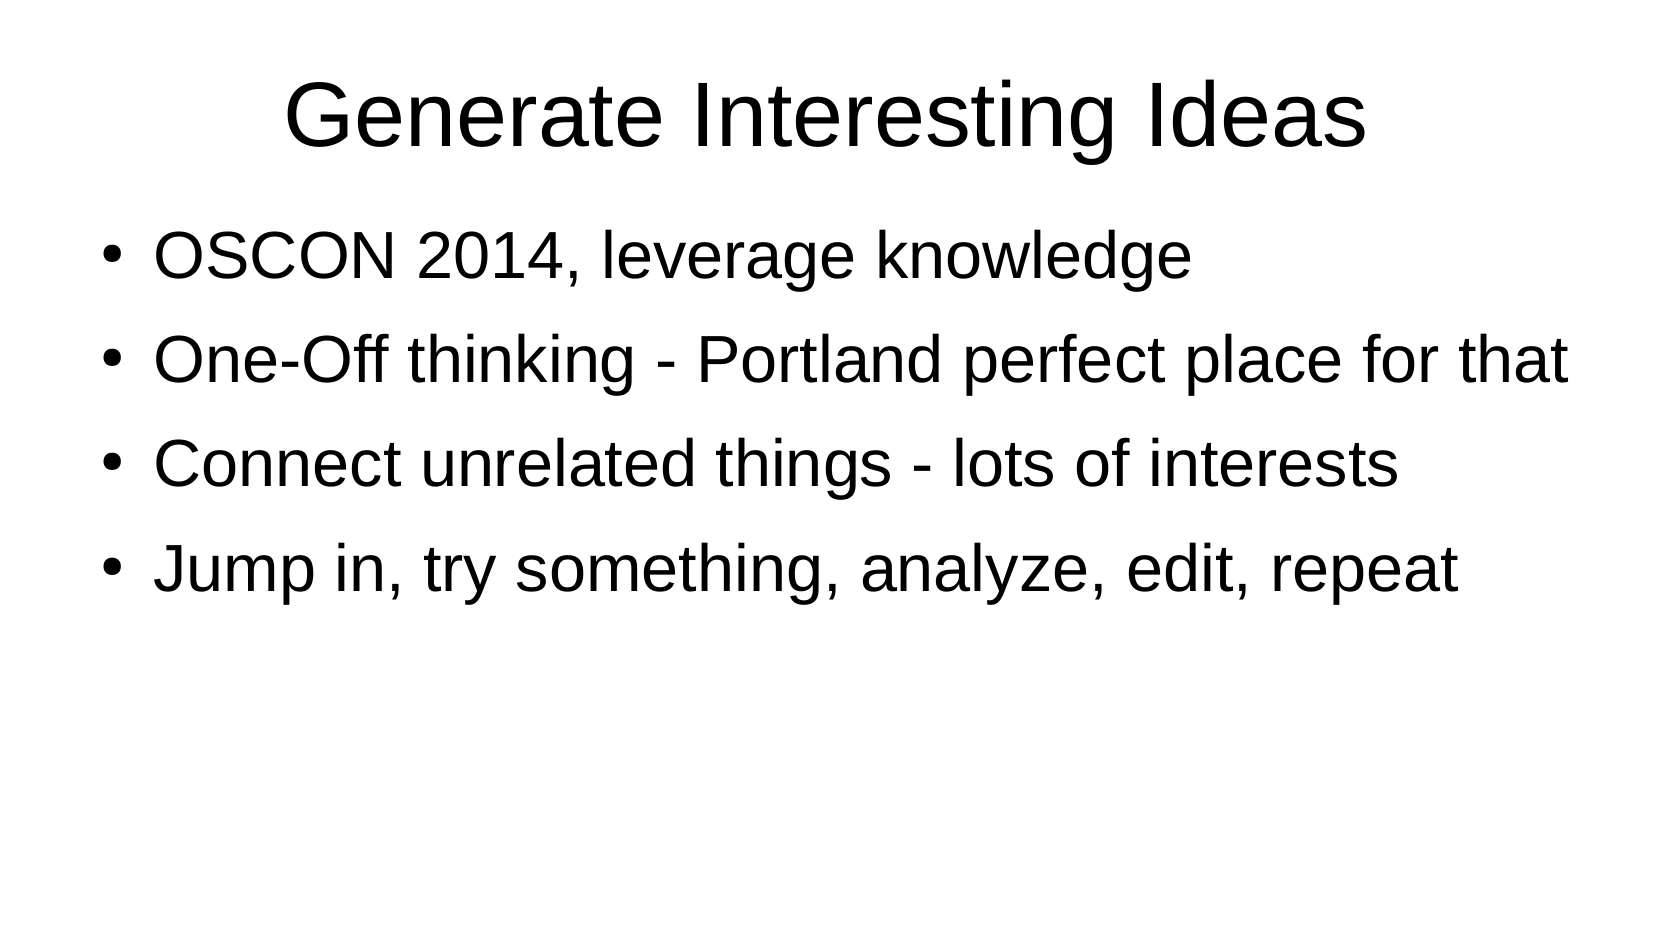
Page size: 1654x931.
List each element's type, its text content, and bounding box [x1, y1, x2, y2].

list OSCON 2014, leverage knowledge One-Off thinking - Portland perfect place for that Connect unrelated things - lots of interests Jump in, try something, analyze, edit, repeat [82, 217, 1571, 758]
title Generate Interesting Ideas [82, 37, 1571, 193]
